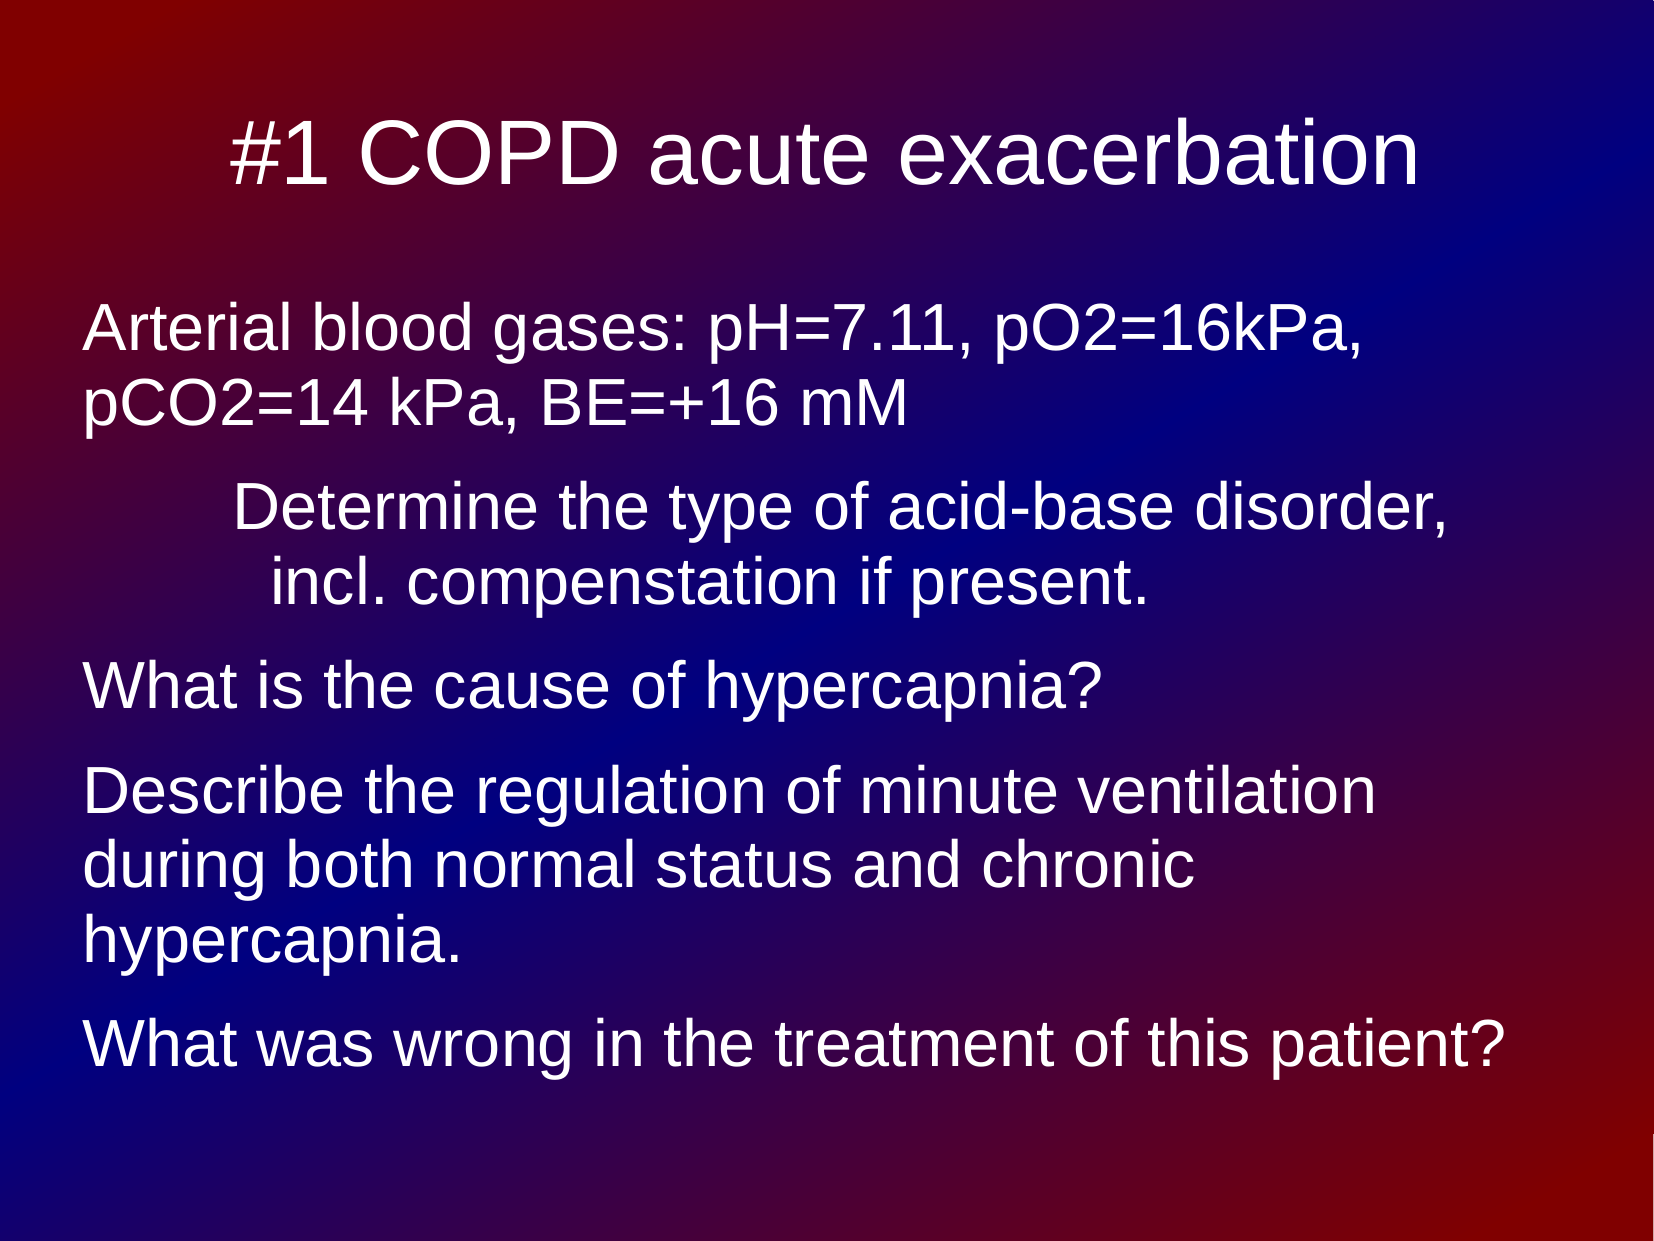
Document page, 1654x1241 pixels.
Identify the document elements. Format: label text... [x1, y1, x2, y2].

title #1 COPD acute exacerbation [82, 56, 1571, 250]
list Arterial blood gases: pH=7.11, pO2=16kPa, pCO2=14 kPa, BE=+16 mM Determine the type of acid-base disorder, incl. compenstation if present. What is the cause of hypercapnia? Describe the regulation of minute ventilation during both normal status and chronic hypercapnia. What was wrong in the treatment of this patient? [82, 290, 1571, 1094]
